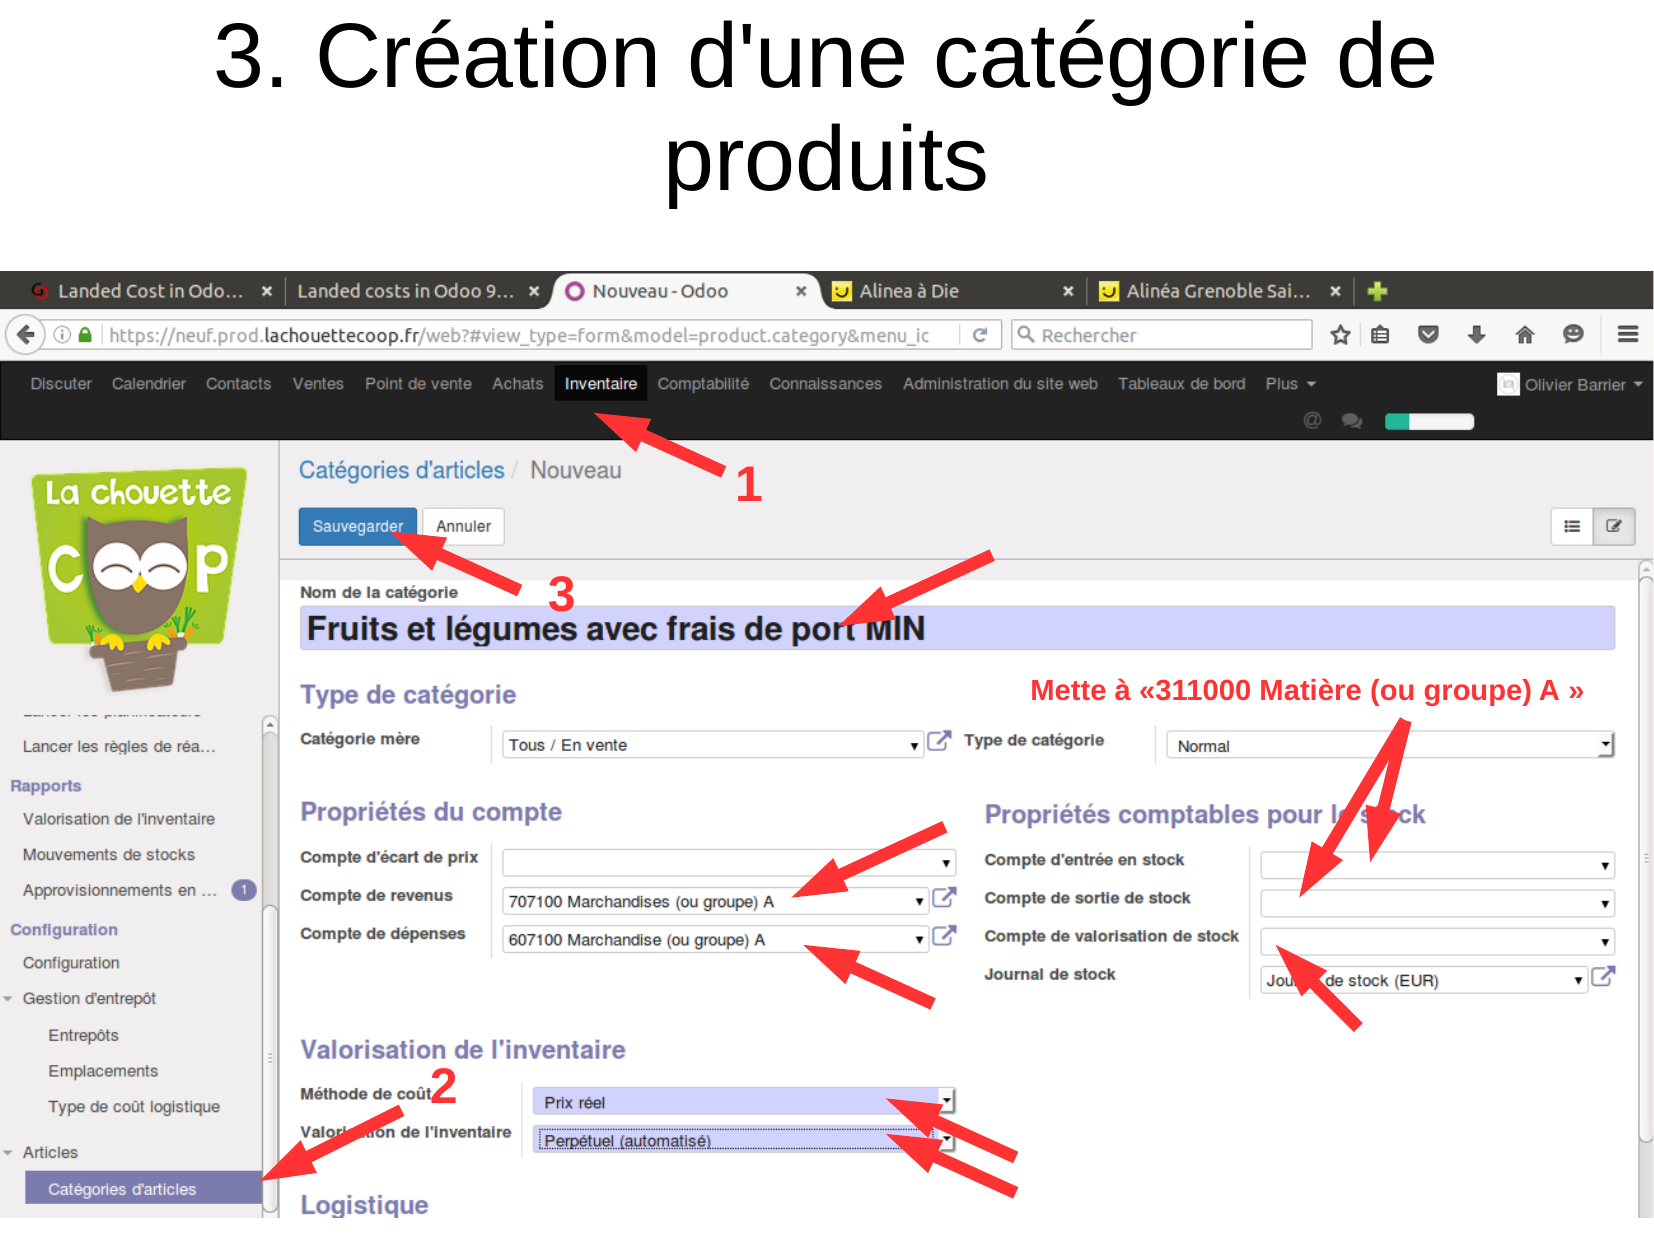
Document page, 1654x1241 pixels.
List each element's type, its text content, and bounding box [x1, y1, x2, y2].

text_box 3 [533, 558, 591, 630]
title 3. Création d'une catégorie de produits [82, 4, 1571, 211]
text_box Mette à «311000 Matière (ou groupe) A » [1015, 666, 1607, 715]
picture [0, 271, 1654, 1218]
text_box 1 [720, 448, 778, 520]
text_box 2 [415, 1050, 473, 1123]
